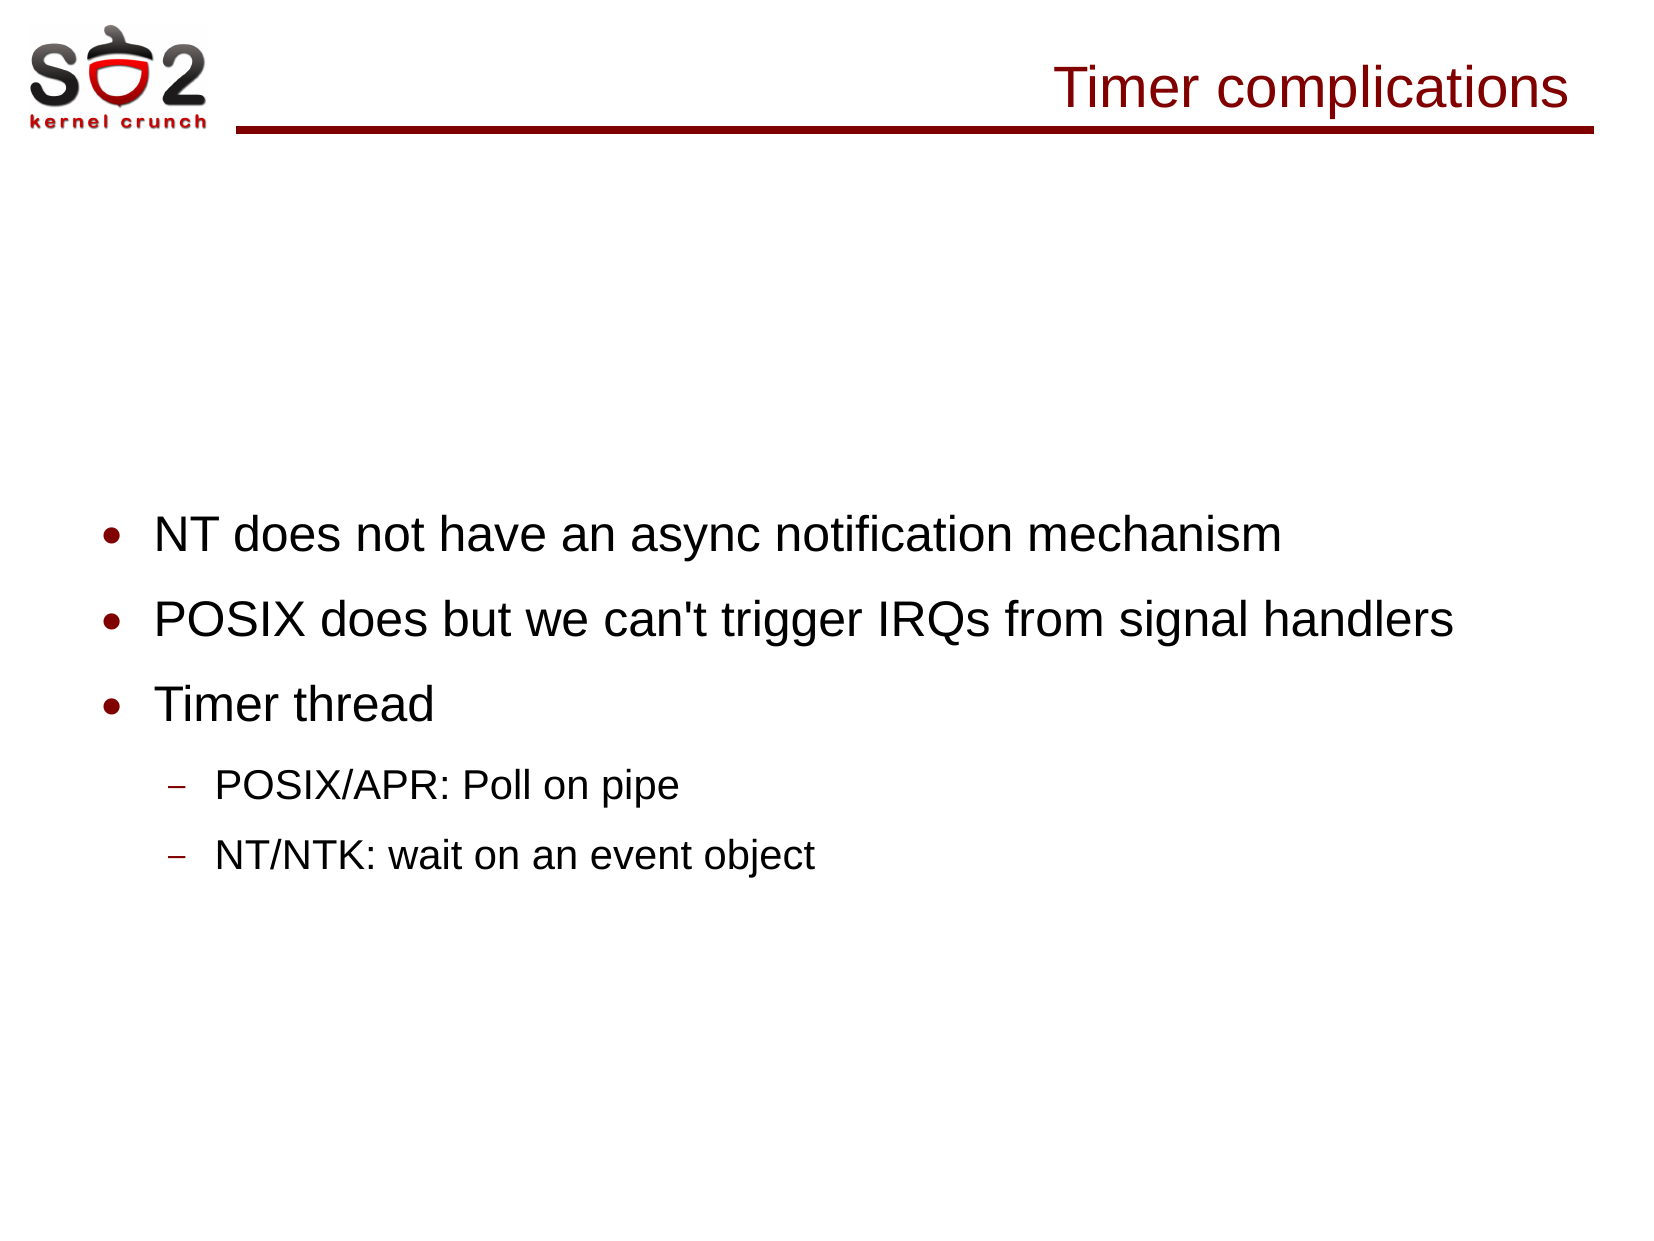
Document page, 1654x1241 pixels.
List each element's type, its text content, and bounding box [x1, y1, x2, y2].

list NT does not have an async notification mechanism POSIX does but we can't trigger IRQs from signal handlers Timer thread POSIX/APR: Poll on pipe NT/NTK: wait on an event object [82, 290, 1571, 1094]
picture [29, 23, 207, 130]
title Timer complications [82, 54, 1571, 121]
